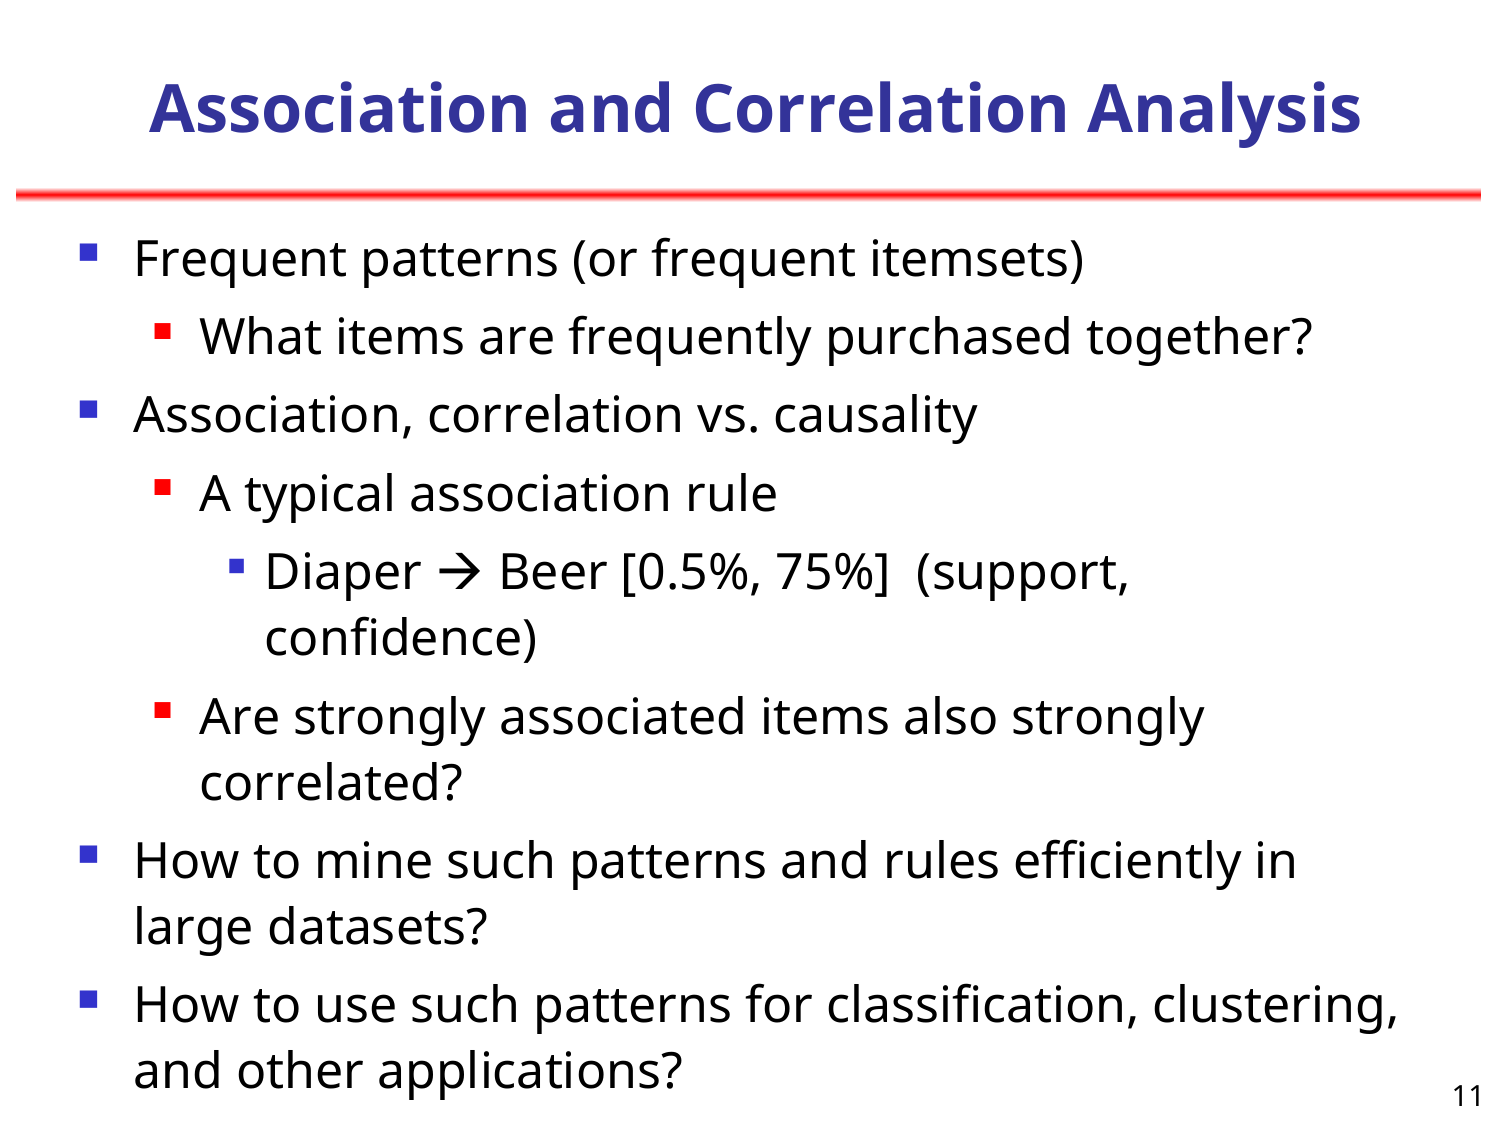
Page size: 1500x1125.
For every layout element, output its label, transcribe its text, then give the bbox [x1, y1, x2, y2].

list Frequent patterns (or frequent itemsets) What items are frequently purchased together? Association, correlation vs. causality A typical association rule Diaper  Beer [0.5%, 75%] (support, confidence) Are strongly associated items also strongly correlated? How to mine such patterns and rules efficiently in large datasets? How to use such patterns for classification, clustering, and other applications? [62, 212, 1426, 1101]
text_box <number> [1187, 1050, 1500, 1125]
title Association and Correlation Analysis [37, 24, 1476, 188]
